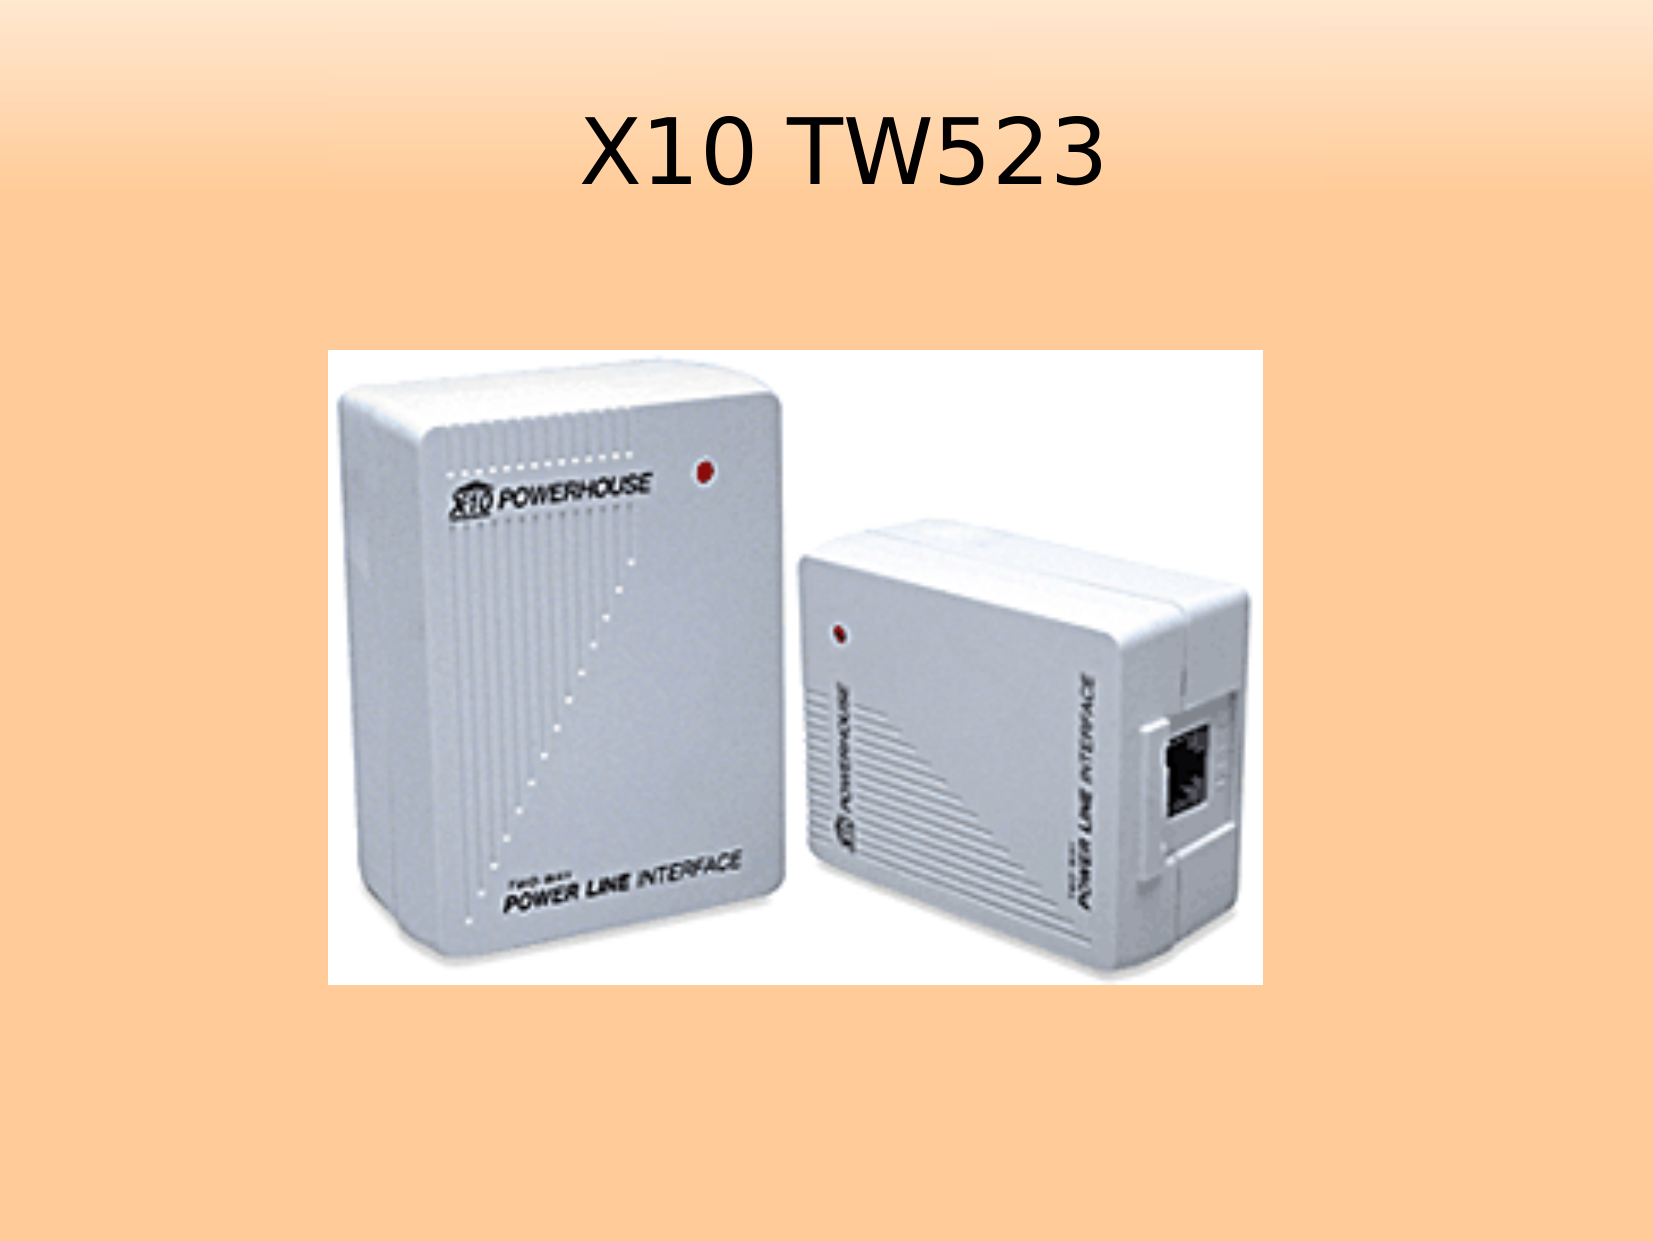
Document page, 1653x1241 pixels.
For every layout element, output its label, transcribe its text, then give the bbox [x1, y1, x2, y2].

chart [82, 290, 1571, 1110]
picture [0, 0, 1653, 188]
title X10 TW523 [82, 49, 1571, 257]
